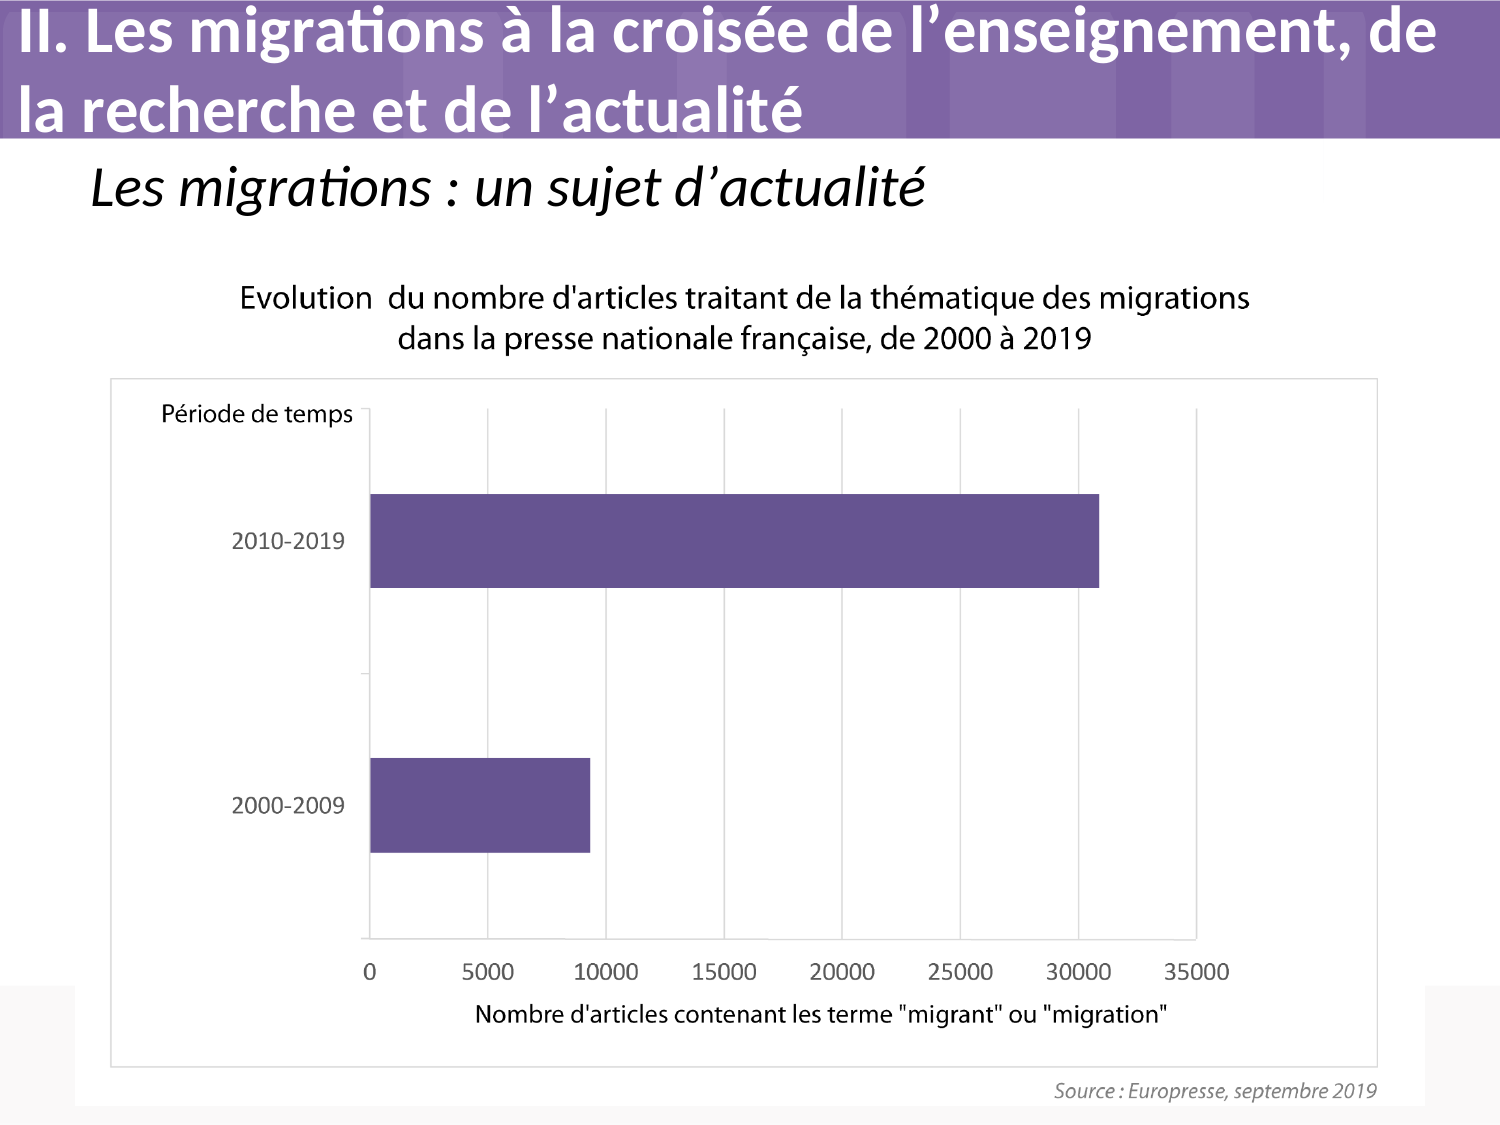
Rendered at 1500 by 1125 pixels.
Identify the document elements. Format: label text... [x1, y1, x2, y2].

text_box Les migrations : un sujet d’actualité [75, 140, 1426, 255]
picture [0, 0, 1500, 1125]
